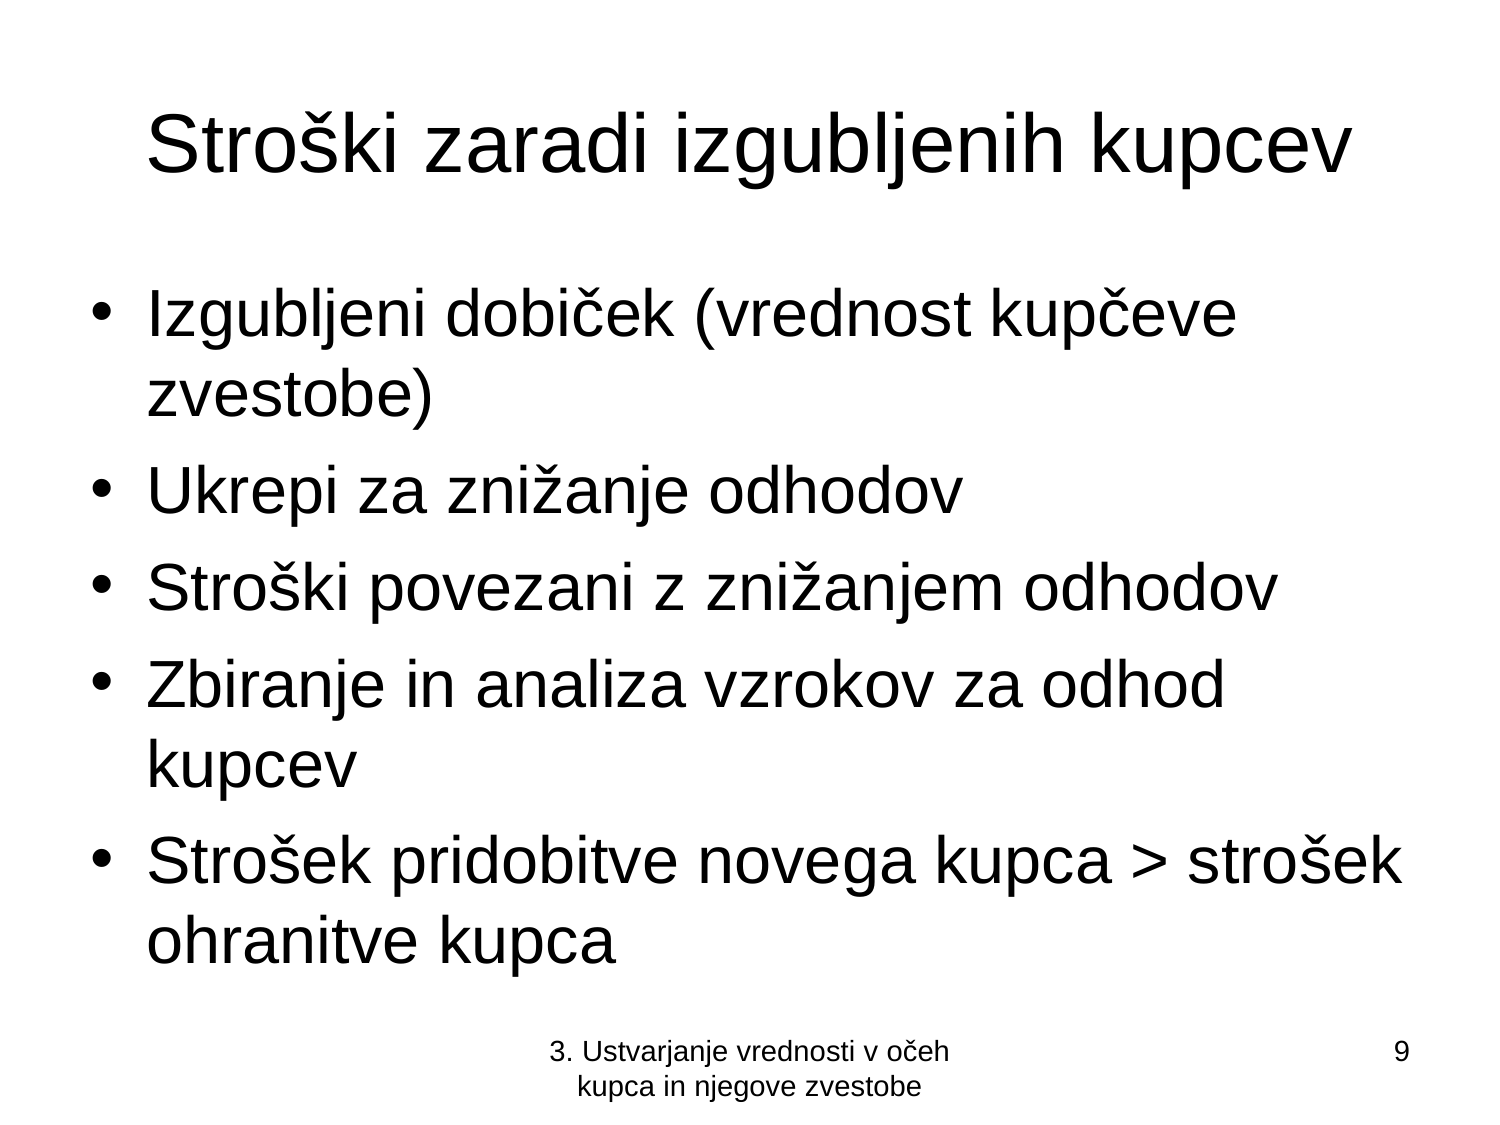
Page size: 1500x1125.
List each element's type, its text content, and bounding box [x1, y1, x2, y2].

list Izgubljeni dobiček (vrednost kupčeve zvestobe) Ukrepi za znižanje odhodov Stroški povezani z znižanjem odhodov Zbiranje in analiza vzrokov za odhod kupcev Strošek pridobitve novega kupca > strošek ohranitve kupca [75, 262, 1426, 1006]
text_box 3. Ustvarjanje vrednosti v očeh kupca in njegove zvestobe [512, 1024, 988, 1103]
text_box <number> [1074, 1024, 1426, 1103]
title Stroški zaradi izgubljenih kupcev [75, 45, 1426, 233]
